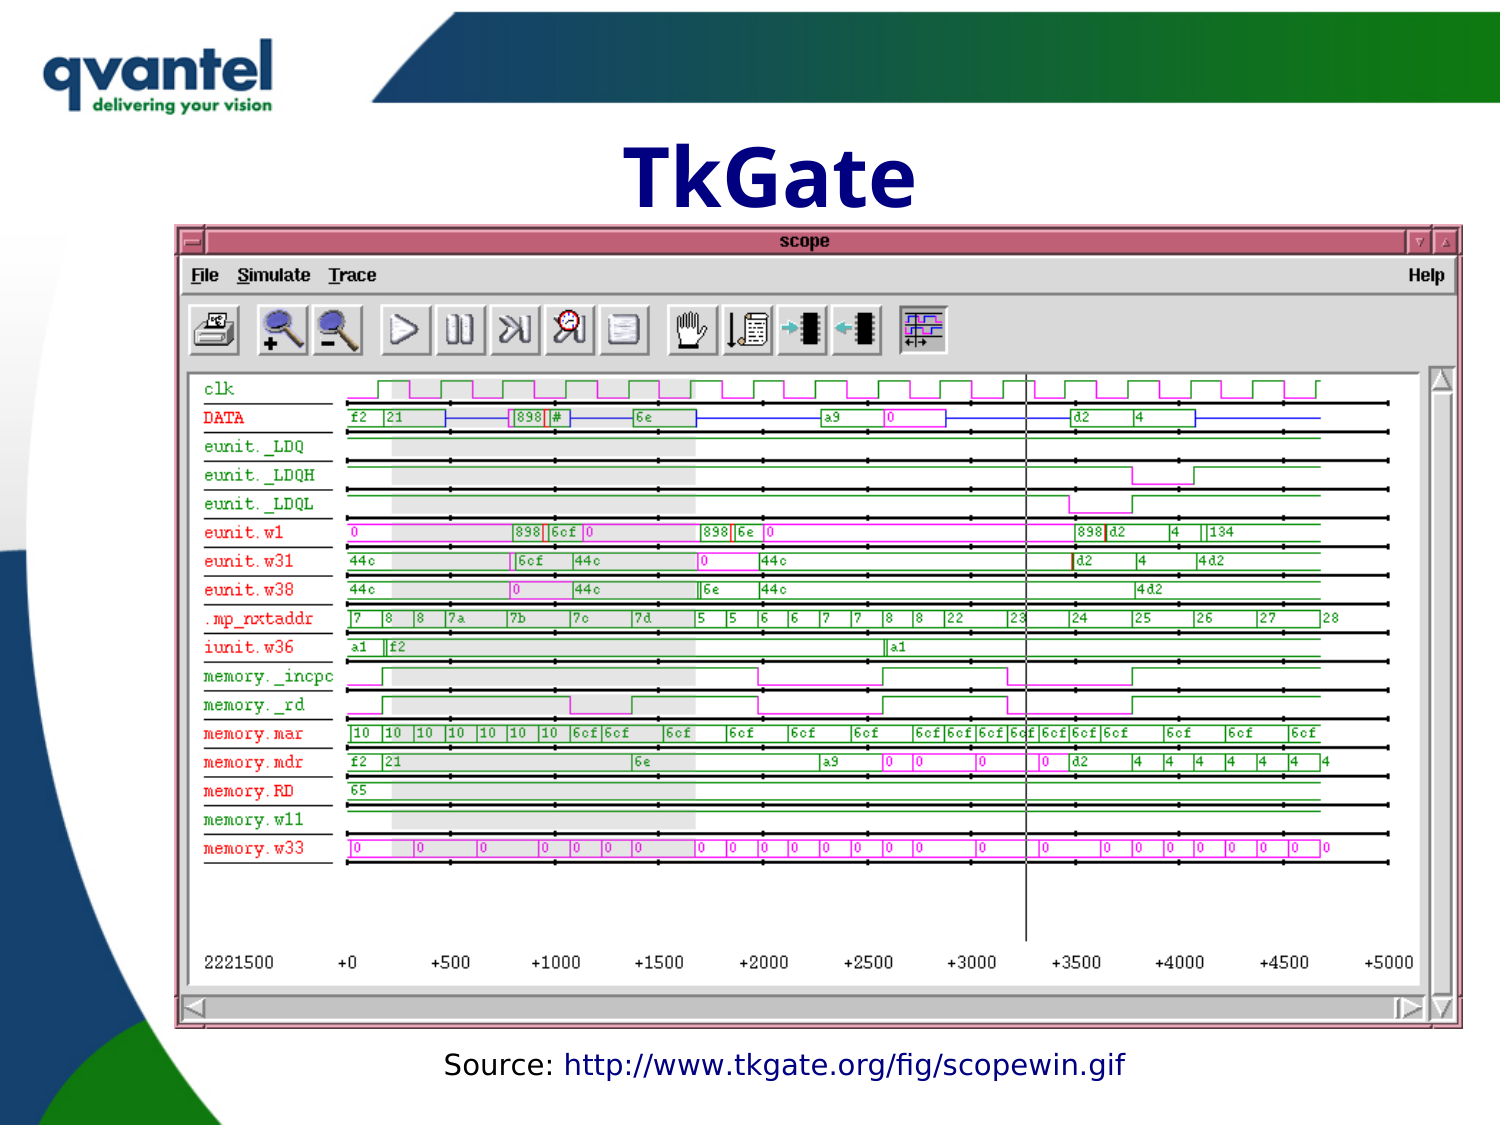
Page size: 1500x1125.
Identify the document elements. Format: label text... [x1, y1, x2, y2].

picture [0, 0, 1500, 1125]
text_box TkGate [608, 112, 1013, 225]
text_box Source: http://www.tkgate.org/fig/scopewin.gif [429, 1041, 1201, 1091]
